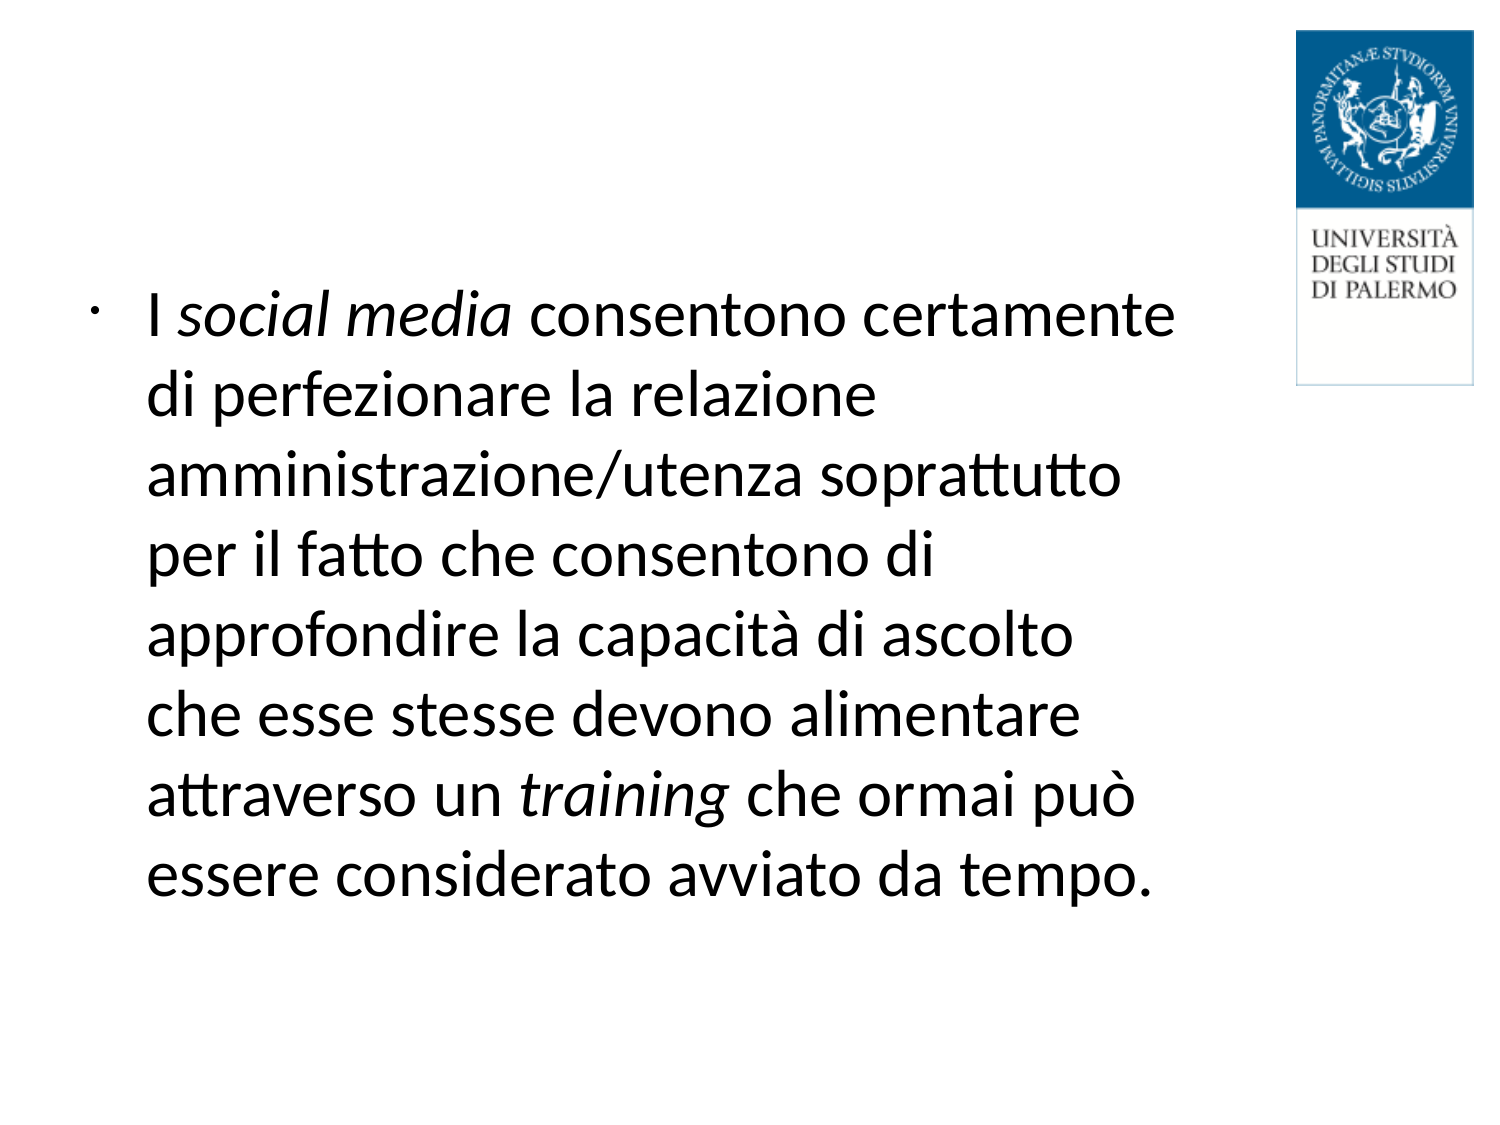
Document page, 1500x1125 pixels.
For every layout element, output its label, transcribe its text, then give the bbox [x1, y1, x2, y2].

list I social media consentono certamente di perfezionare la relazione amministrazione/utenza soprattutto per il fatto che consentono di approfondire la capacità di ascolto che esse stesse devono alimentare attraverso un training che ormai può essere considerato avviato da tempo. [75, 262, 1199, 1005]
picture [1296, 30, 1474, 386]
